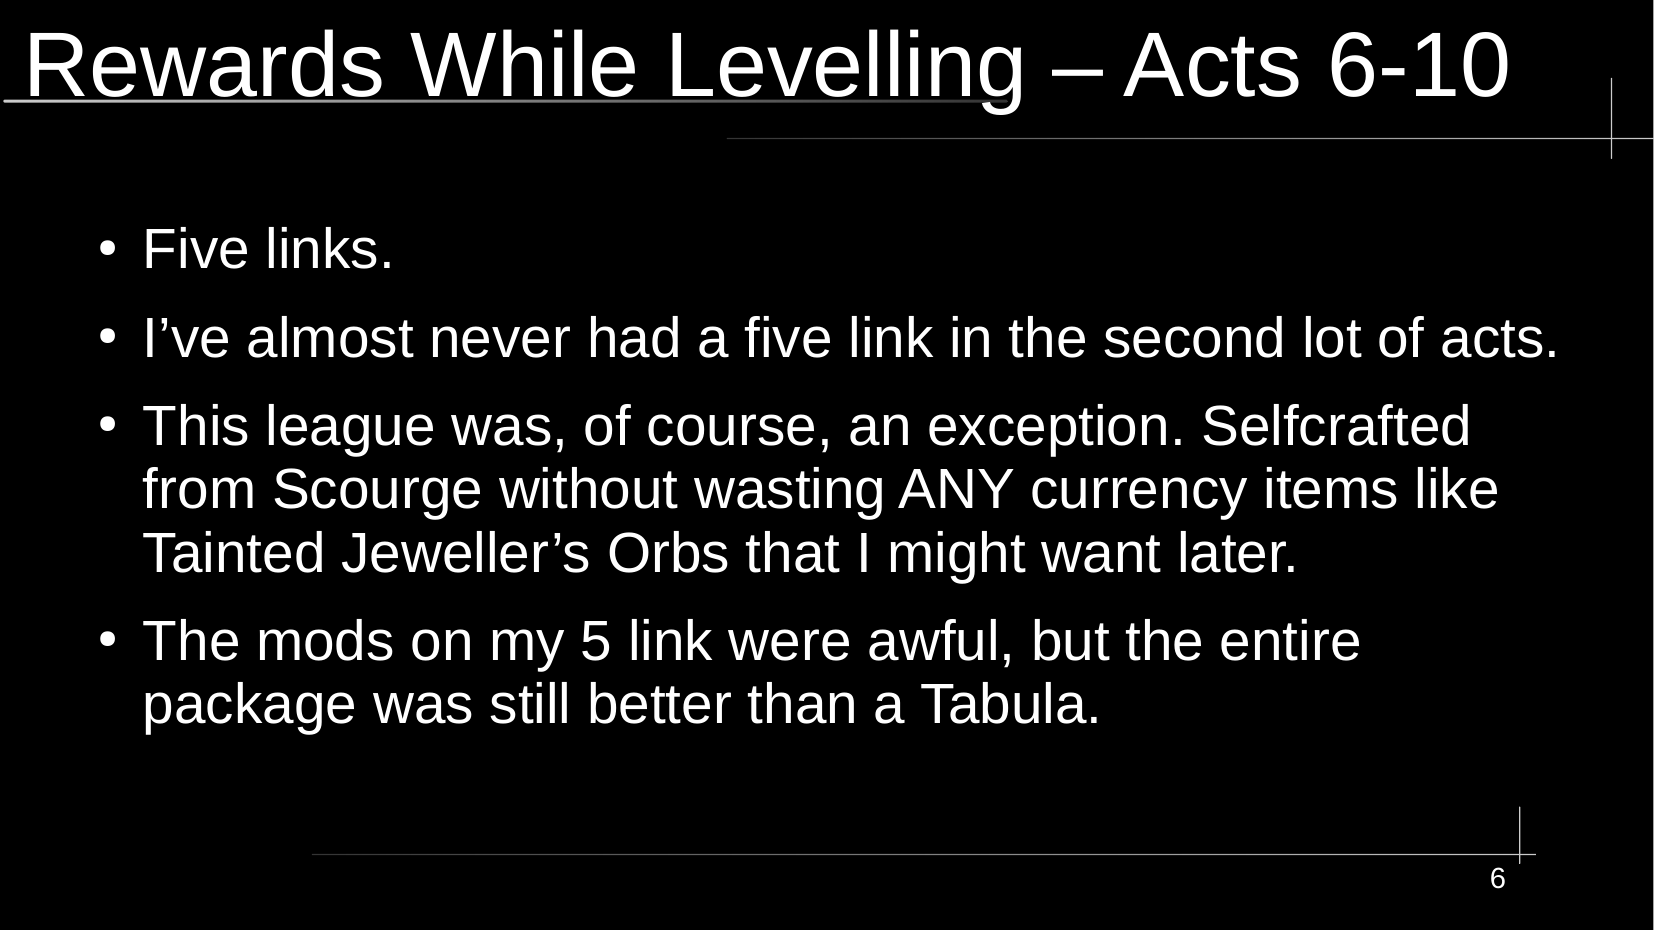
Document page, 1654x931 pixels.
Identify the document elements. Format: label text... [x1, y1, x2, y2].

title Rewards While Levelling – Acts 6-10 [23, 11, 1589, 119]
list Five links. I’ve almost never had a five link in the second lot of acts. This league was, of course, an exception. Selfcrafted from Scourge without wasting ANY currency items like Tainted Jeweller’s Orbs that I might want later. The mods on my 5 link were awful, but the entire package was still better than a Tabula. [82, 217, 1571, 758]
